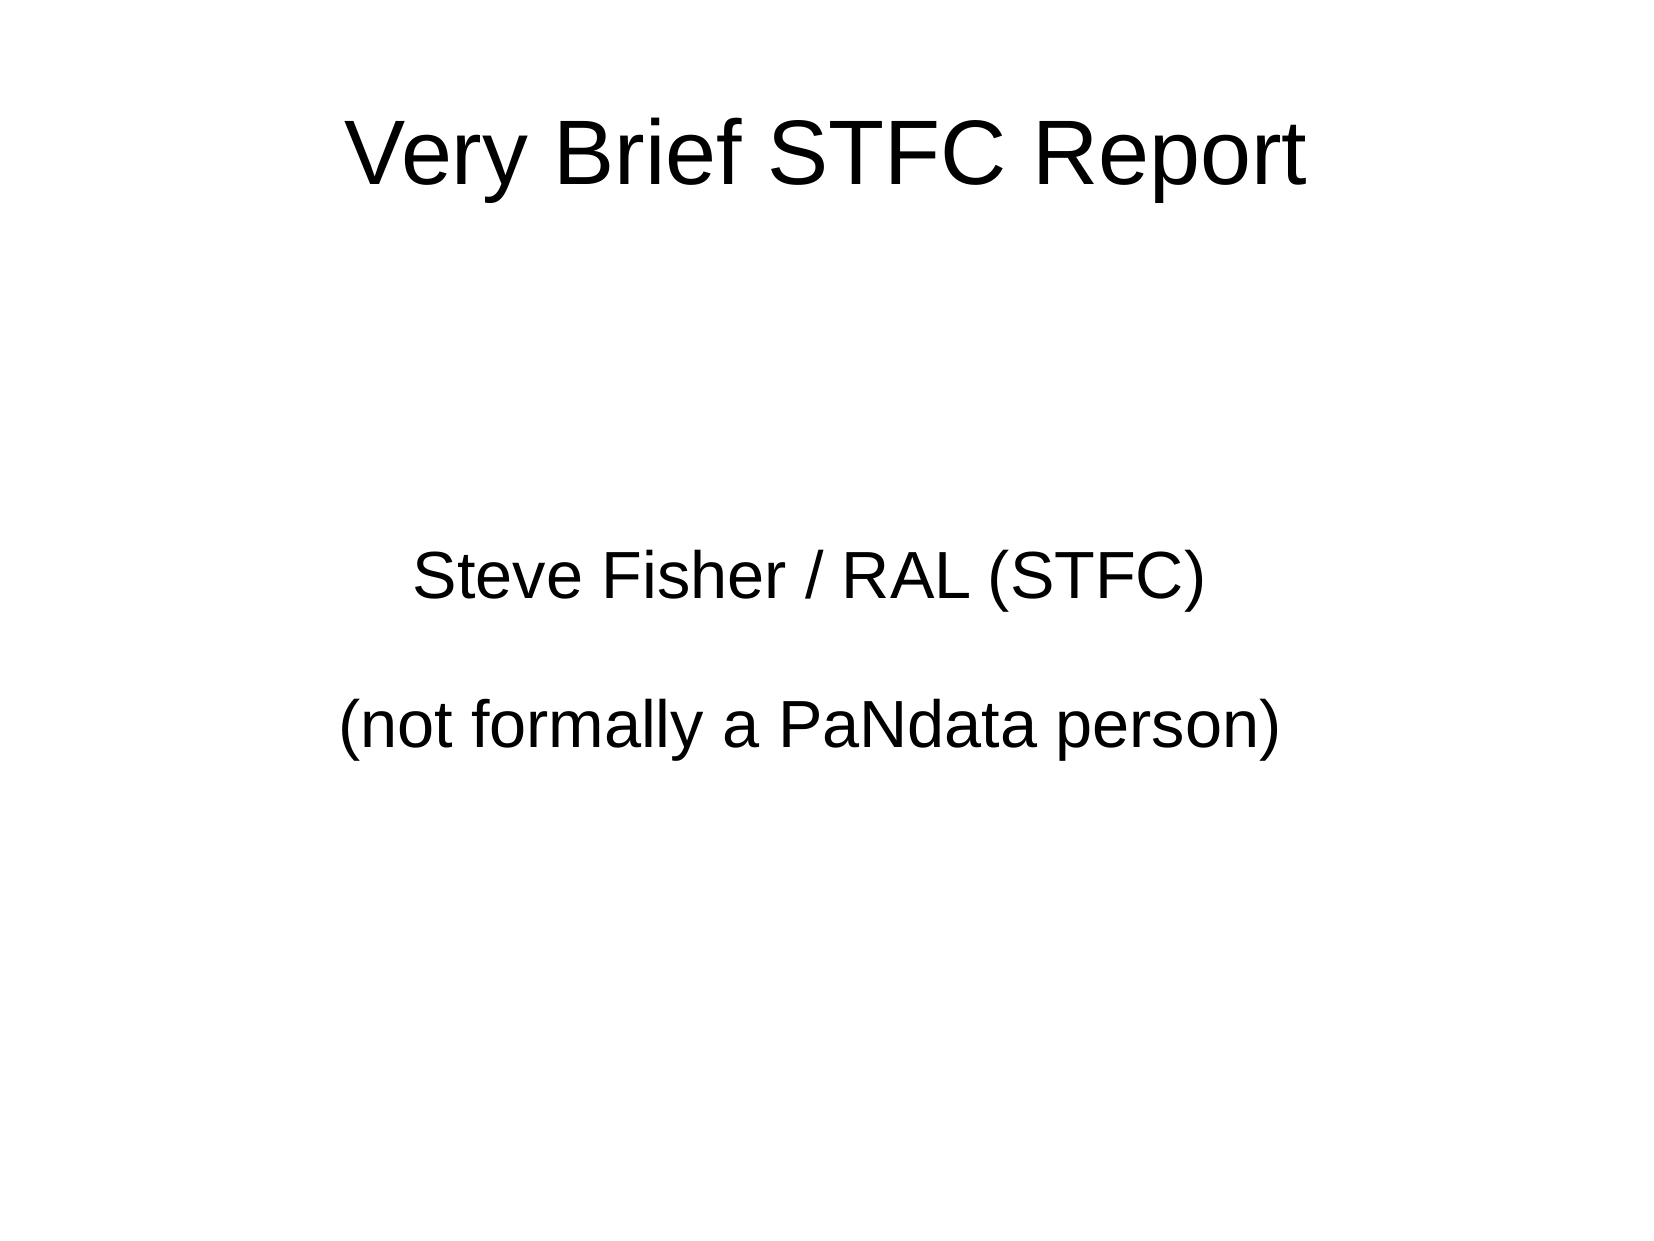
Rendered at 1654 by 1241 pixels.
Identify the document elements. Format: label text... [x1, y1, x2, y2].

subtitle Steve Fisher / RAL (STFC) (not formally a PaNdata person) [82, 290, 1538, 1010]
title Very Brief STFC Report [82, 49, 1571, 257]
